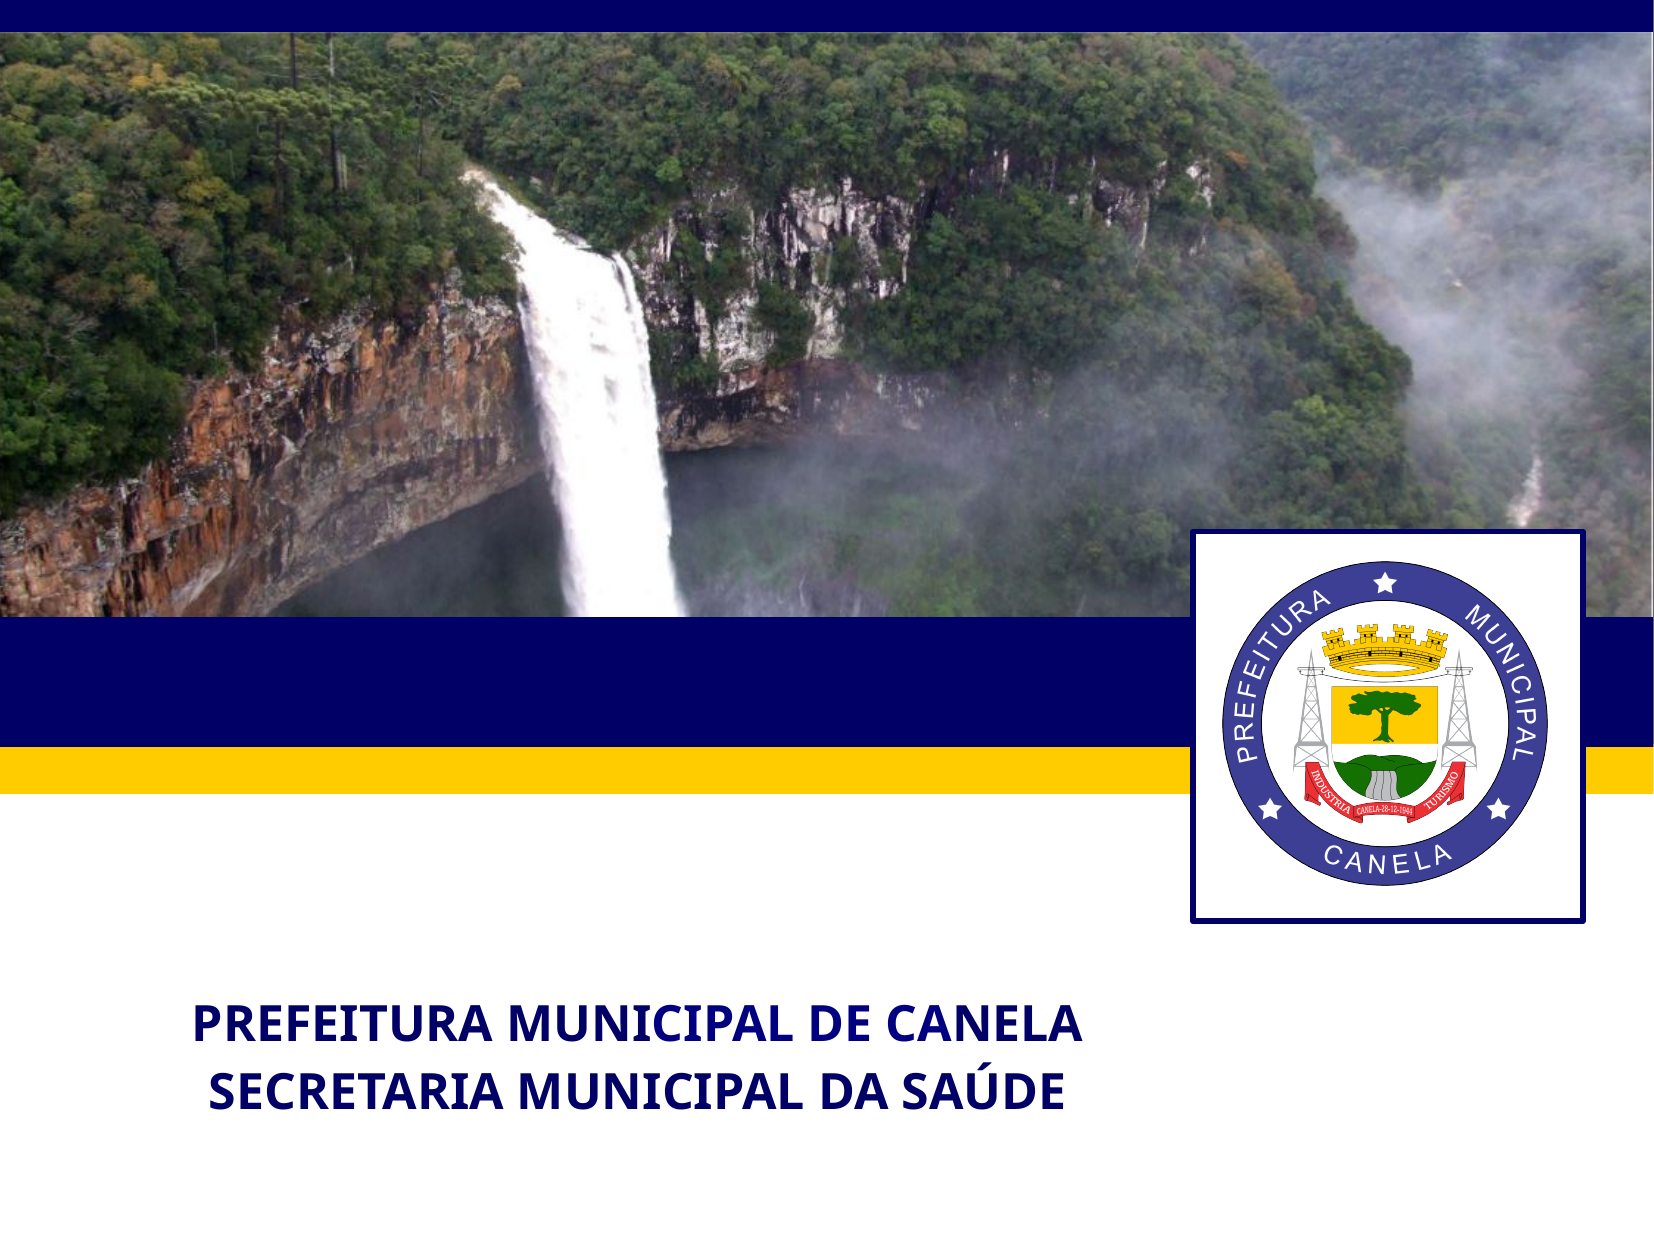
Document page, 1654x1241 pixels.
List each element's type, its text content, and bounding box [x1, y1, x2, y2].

picture [1222, 561, 1548, 886]
text_box [0, 0, 1654, 922]
picture [0, 32, 1653, 617]
text_box PREFEITURA MUNICIPAL DE CANELA SECRETARIA MUNICIPAL DA SAÚDE [177, 980, 1229, 1241]
